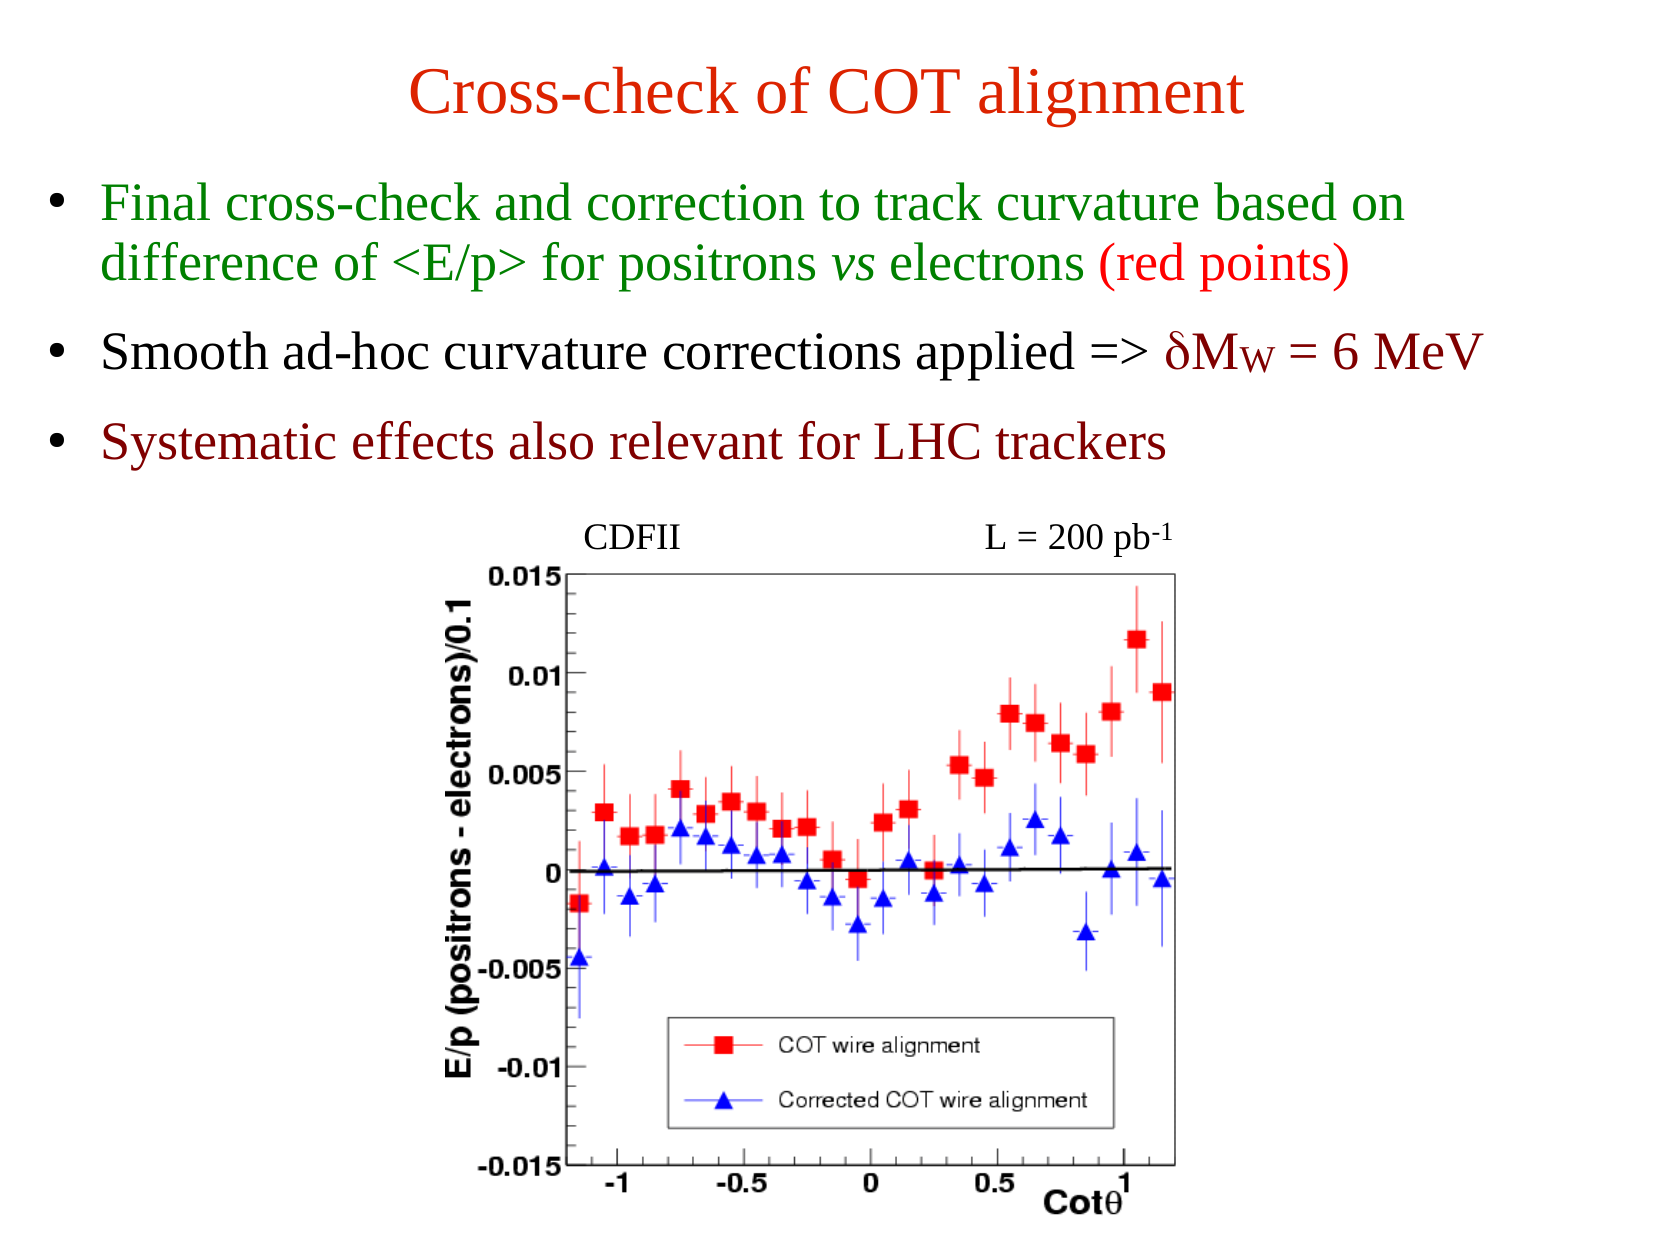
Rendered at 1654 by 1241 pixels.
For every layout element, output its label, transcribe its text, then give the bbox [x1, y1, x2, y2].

picture [445, 501, 1256, 1239]
title Cross-check of COT alignment [121, 37, 1534, 145]
text_box CDFII L = 200 pb-1 [583, 516, 1194, 563]
list Final cross-check and correction to track curvature based on difference of <E/p> for positrons vs electrons (red points) Smooth ad-hoc curvature corrections applied => δMW = 6 MeV Systematic effects also relevant for LHC trackers [29, 172, 1589, 624]
